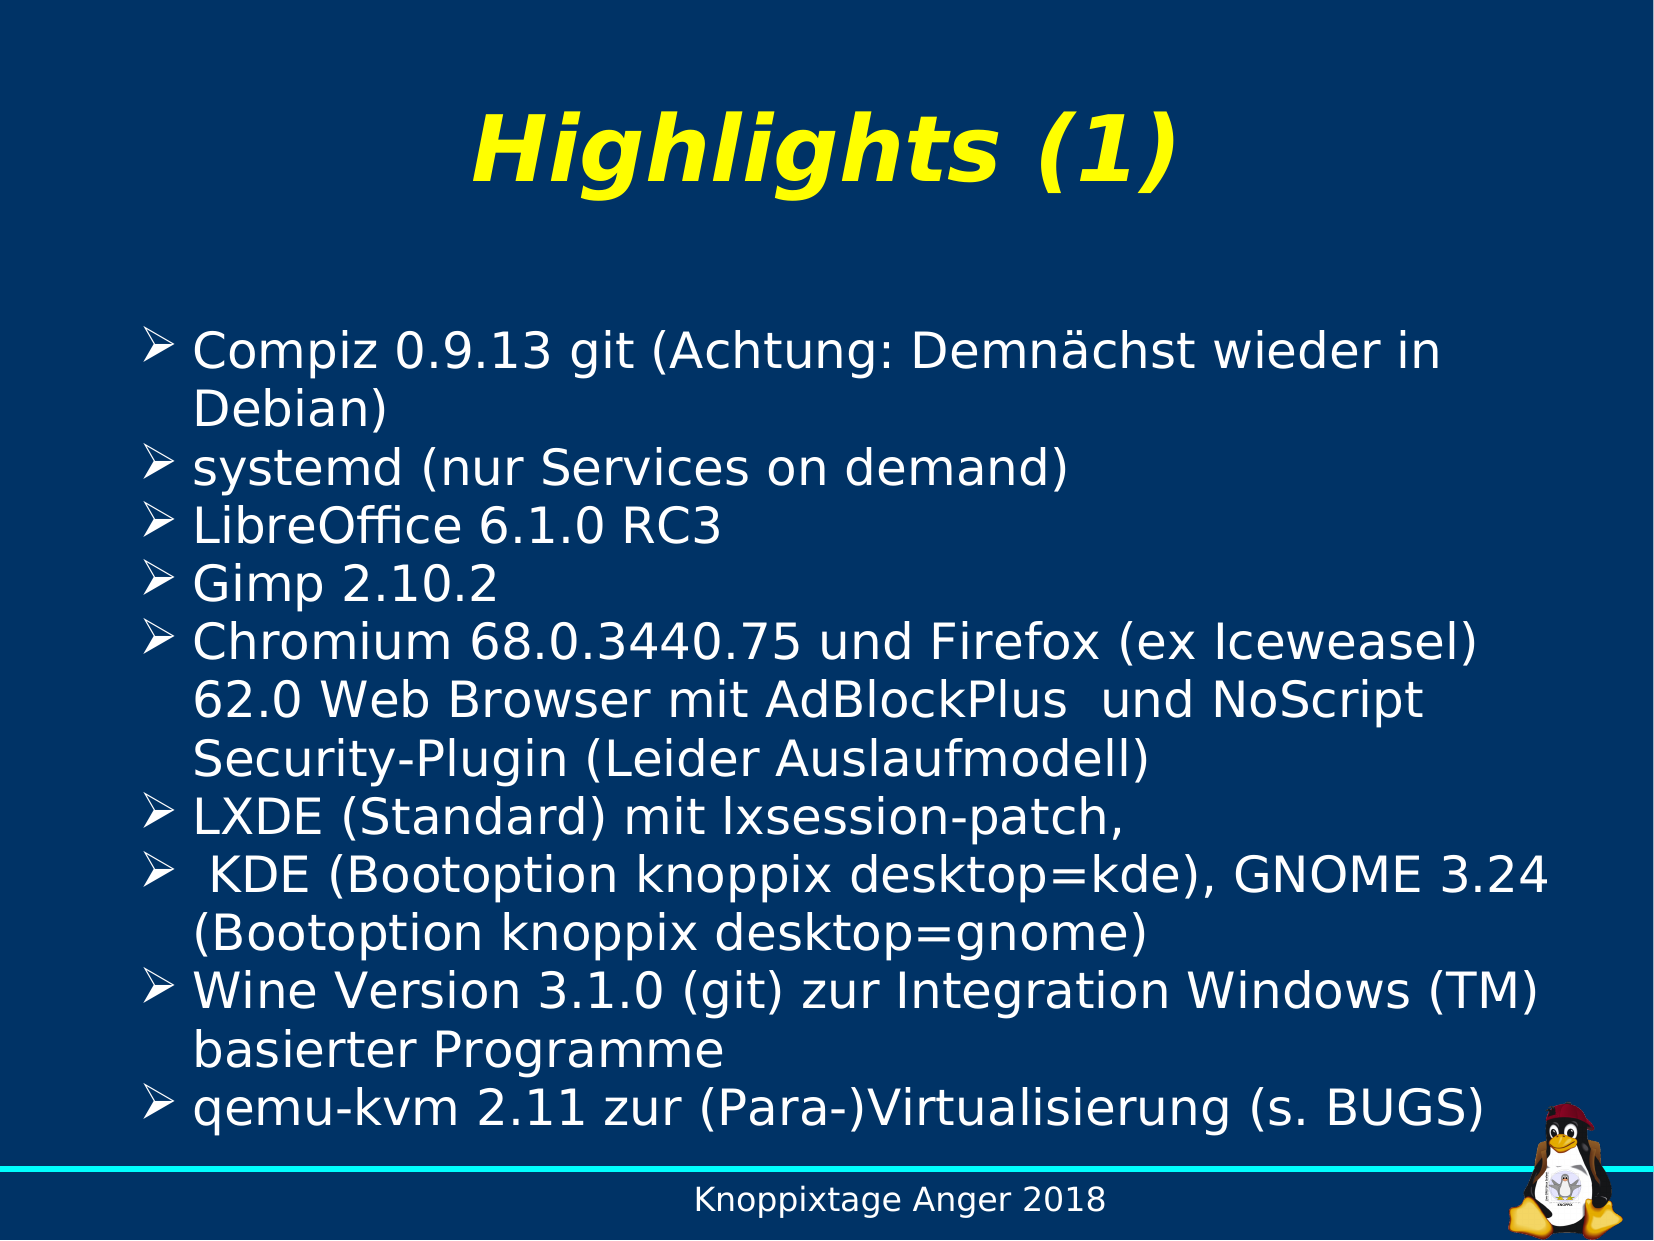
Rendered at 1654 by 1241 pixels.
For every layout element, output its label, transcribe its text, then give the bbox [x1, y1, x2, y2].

picture [1505, 1100, 1625, 1241]
title Highlights (1) [121, 46, 1534, 254]
list Compiz 0.9.13 git (Achtung: Demnächst wieder in Debian) systemd (nur Services on demand) LibreOffice 6.1.0 RC3 Gimp 2.10.2 Chromium 68.0.3440.75 und Firefox (ex Iceweasel) 62.0 Web Browser mit AdBlockPlus und NoScript Security-Plugin (Leider Auslaufmodell) LXDE (Standard) mit lxsession-patch, KDE (Bootoption knoppix desktop=kde), GNOME 3.24 (Bootoption knoppix desktop=gnome) Wine Version 3.1.0 (git) zur Integration Windows (TM) basierter Programme qemu-kvm 2.11 zur (Para-)Virtualisierung (s. BUGS) [121, 322, 1561, 1138]
